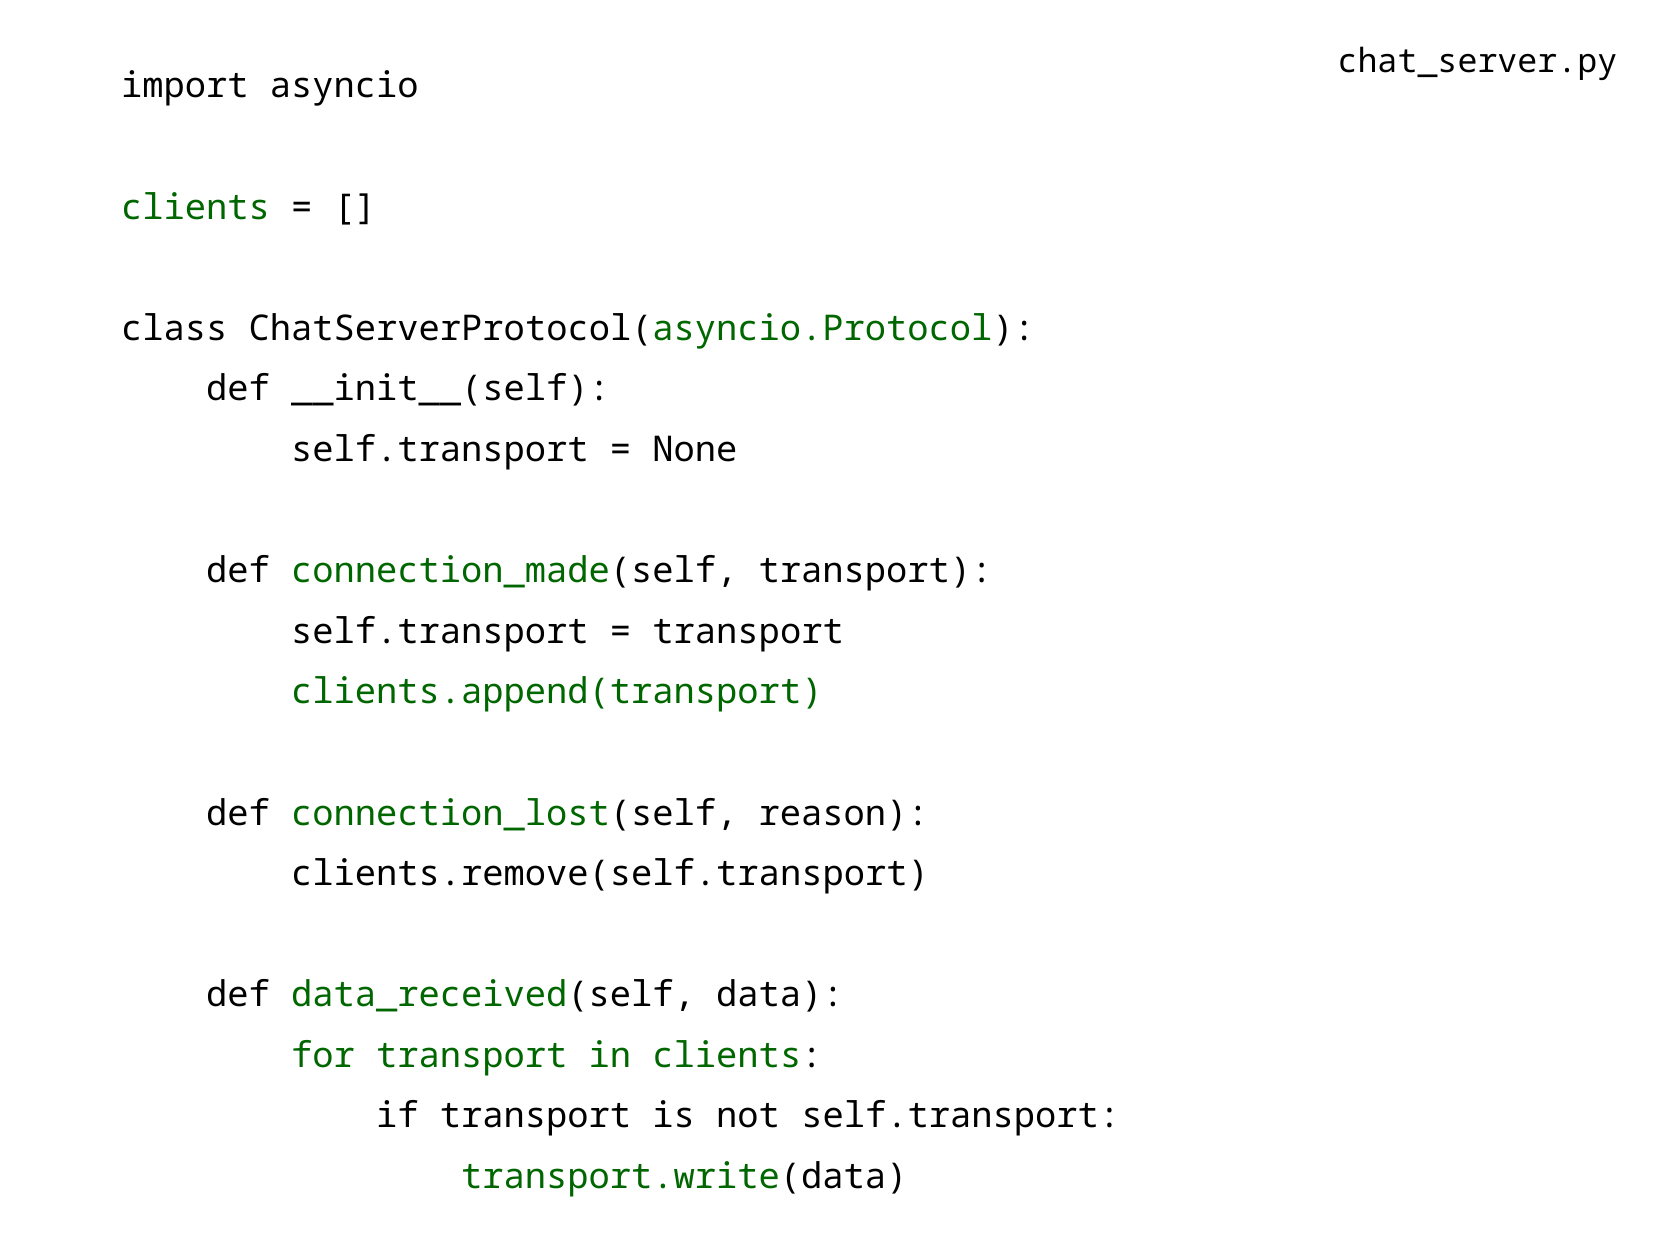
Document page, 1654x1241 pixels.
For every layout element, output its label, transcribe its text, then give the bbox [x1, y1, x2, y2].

text_box chat_server.py [1322, 29, 1633, 83]
text_box import asyncio clients = [] class ChatServerProtocol(asyncio.Protocol): def __init__(self): self.transport = None def connection_made(self, transport): self.transport = transport clients.append(transport) def connection_lost(self, reason): clients.remove(self.transport) def data_received(self, data): for transport in clients: if transport is not self.transport: transport.write(data) loop = asyncio.get_event_loop() coro = loop.create_server(EchoServerProtocol, 'localhost', 8888) server = loop.run_until_complete(coro) loop.run_forever() [106, 52, 1654, 1205]
